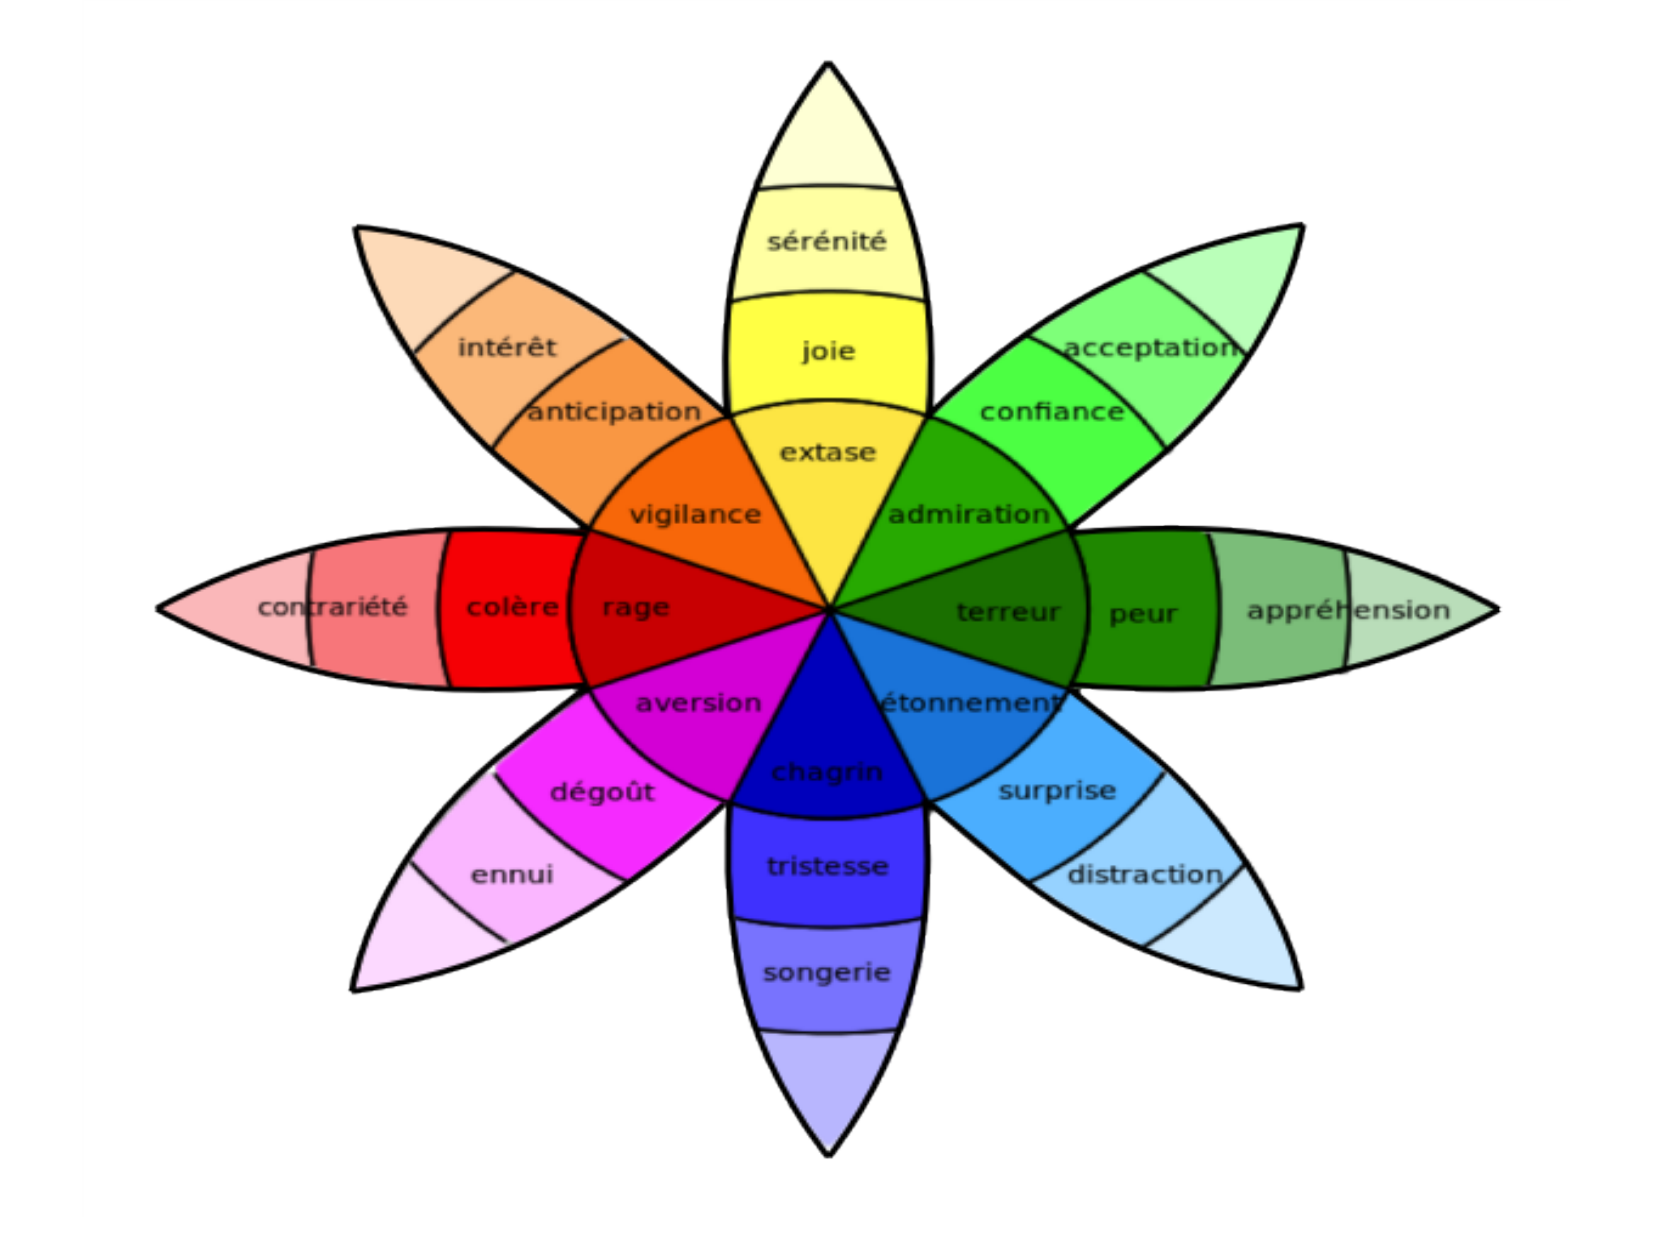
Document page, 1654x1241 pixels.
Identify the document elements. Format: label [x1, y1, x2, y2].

picture [82, 0, 1571, 1217]
